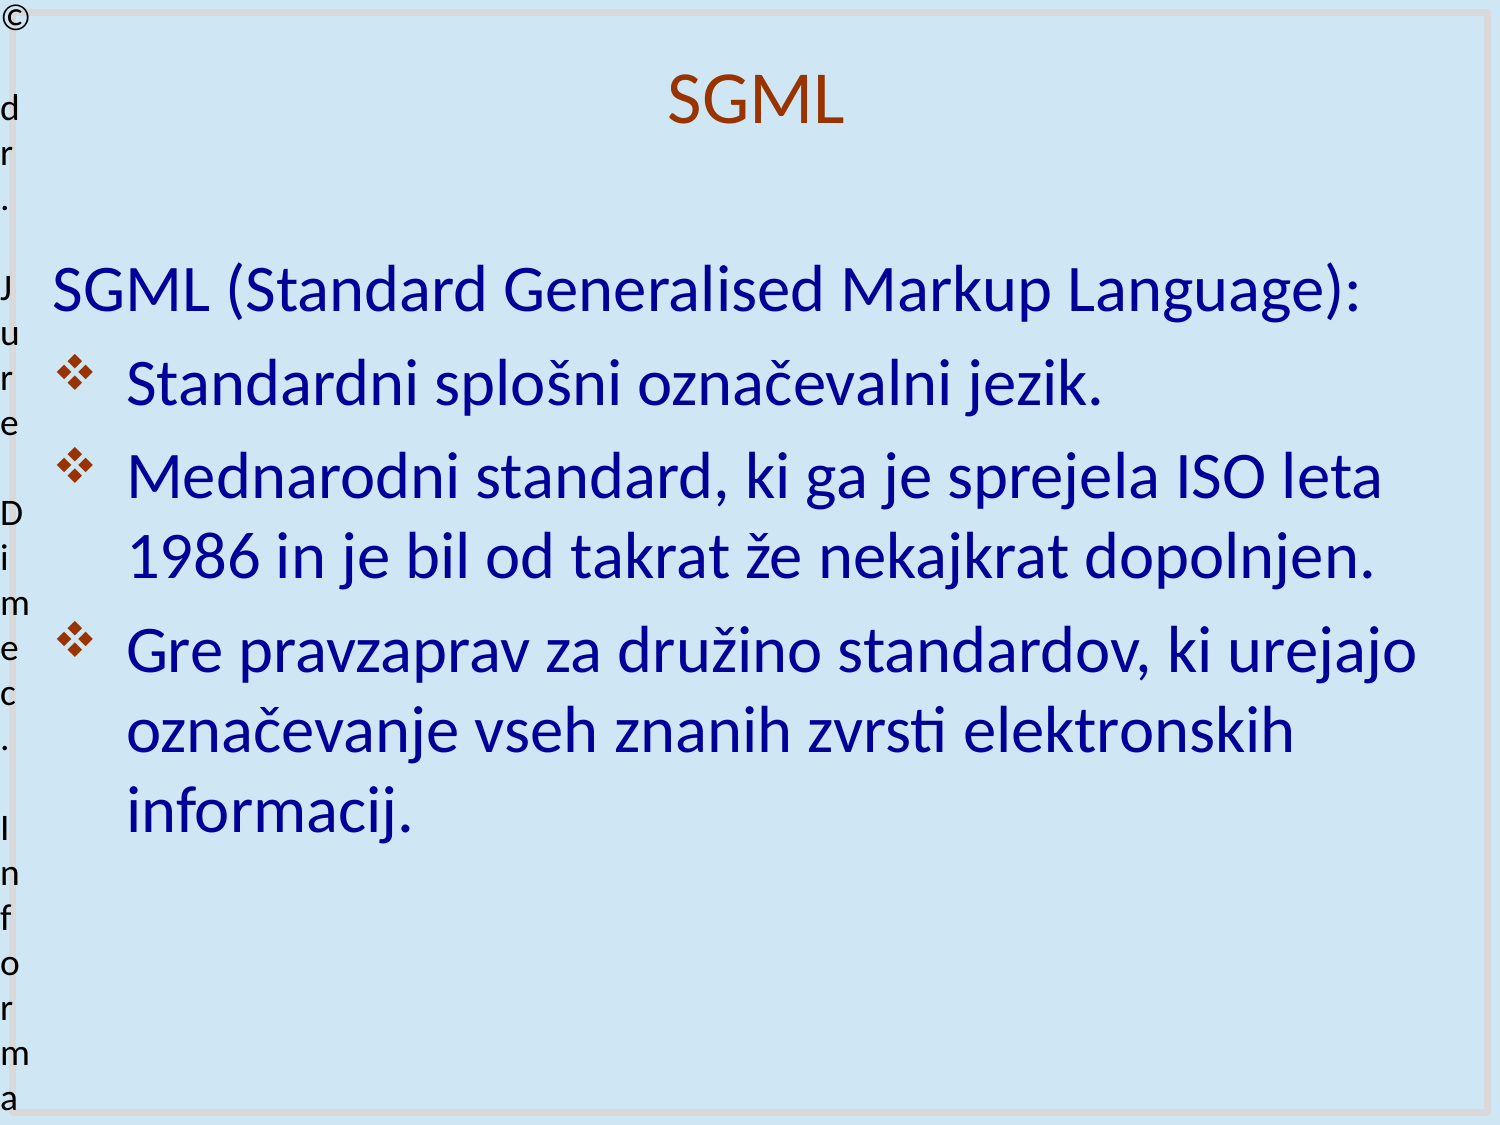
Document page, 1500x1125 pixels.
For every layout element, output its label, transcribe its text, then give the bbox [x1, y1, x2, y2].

title SGML [37, 37, 1475, 150]
list SGML (Standard Generalised Markup Language): Standardni splošni označevalni jezik. Mednarodni standard, ki ga je sprejela ISO leta 1986 in je bil od takrat že nekajkrat dopolnjen. Gre pravzaprav za družino standardov, ki urejajo označevanje vseh znanih zvrsti elektronskih informacij. [37, 237, 1475, 1050]
